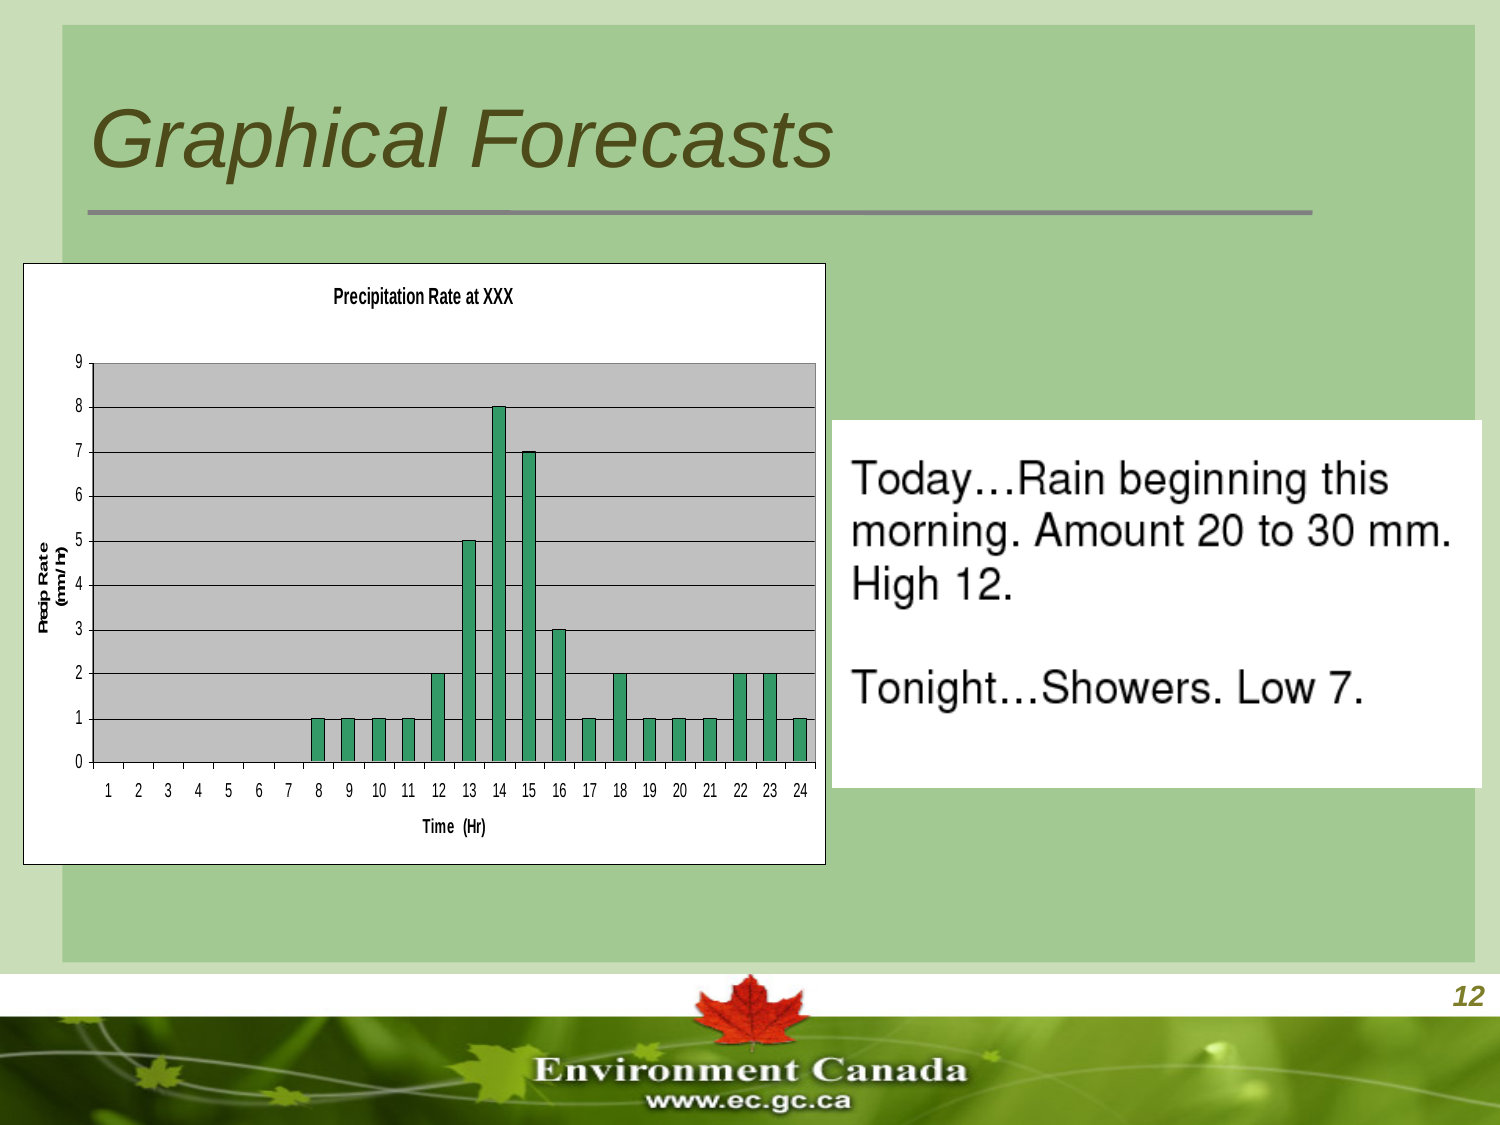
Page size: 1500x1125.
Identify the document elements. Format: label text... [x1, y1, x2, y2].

text_box <number> [1149, 971, 1500, 1051]
picture [0, 974, 1500, 1125]
chart [17, 255, 831, 872]
text_box Graphical Forecasts [75, 45, 1471, 233]
chart [832, 420, 1482, 788]
